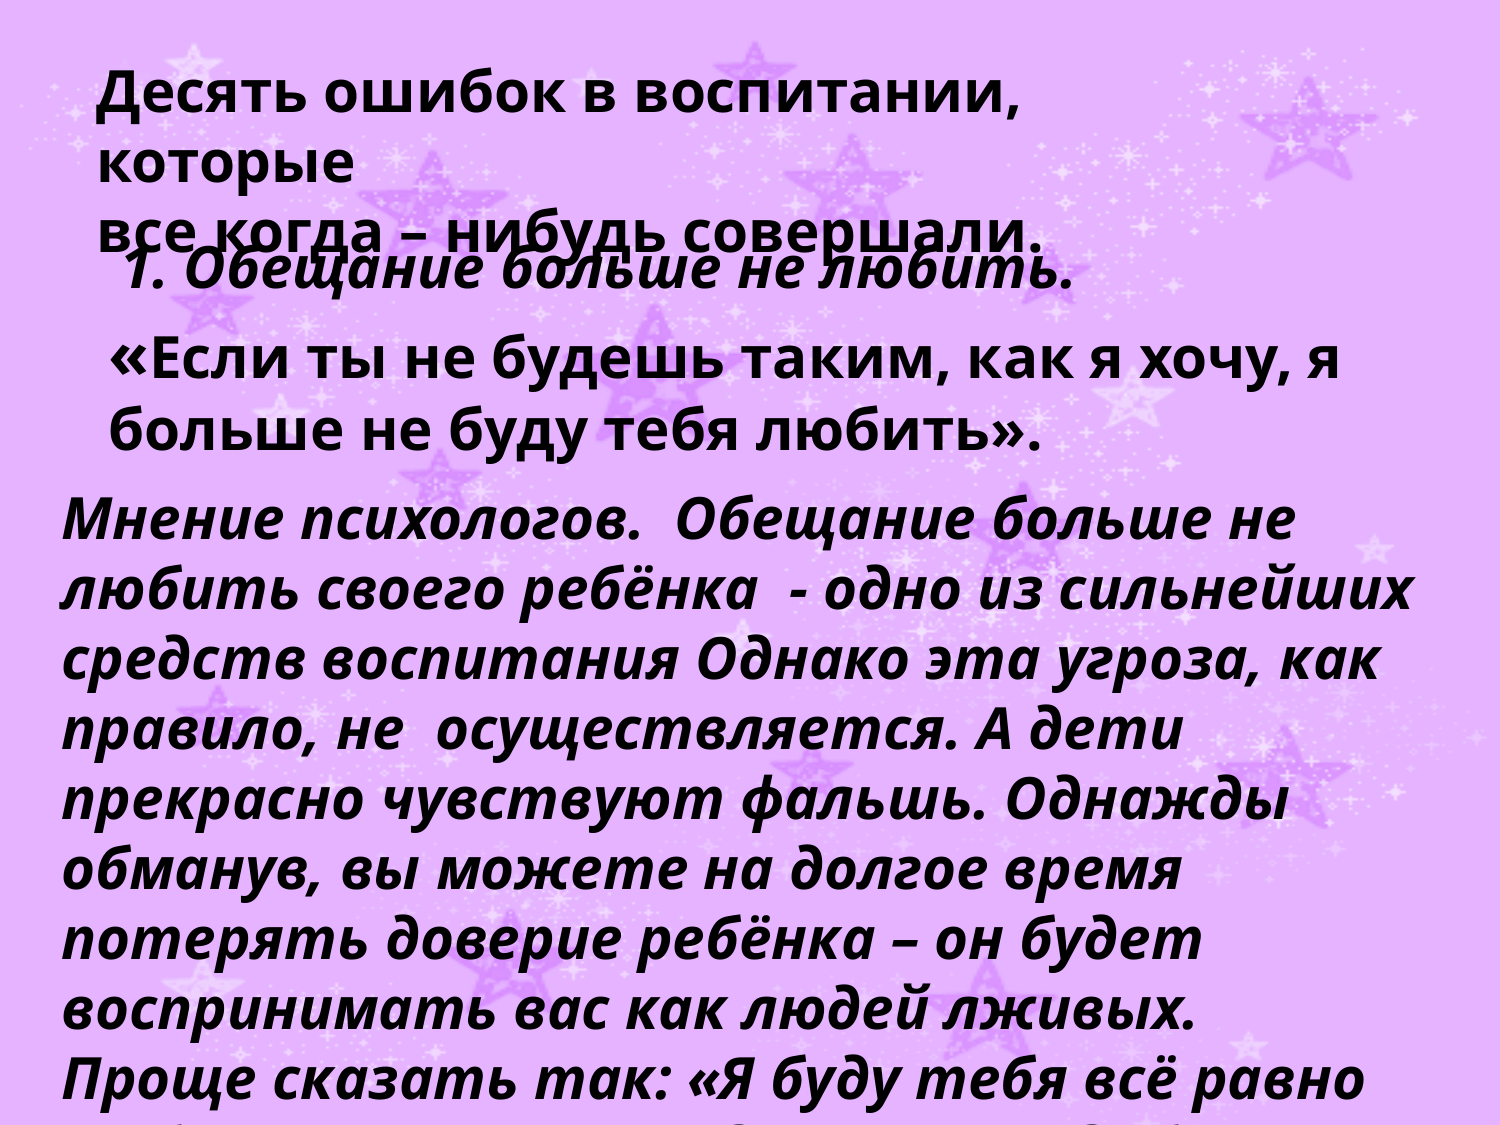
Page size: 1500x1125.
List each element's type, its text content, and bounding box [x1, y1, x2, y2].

text_box Десять ошибок в воспитании, которые все когда – нибудь совершали. [82, 46, 1184, 272]
text_box «Если ты не будешь таким, как я хочу, я больше не буду тебя любить». [93, 304, 1407, 470]
picture [0, 0, 1500, 1125]
text_box Мнение психологов. Обещание больше не любить своего ребёнка - одно из сильнейших средств воспитания Однако эта угроза, как правило, не осуществляется. А дети прекрасно чувствуют фальшь. Однажды обманув, вы можете на долгое время потерять доверие ребёнка – он будет воспринимать вас как людей лживых. Проще сказать так: «Я буду тебя всё равно любить, но твоё поведение я не одобряю» [46, 473, 1500, 1125]
text_box 1. Обещание больше не любить. [105, 222, 1137, 304]
